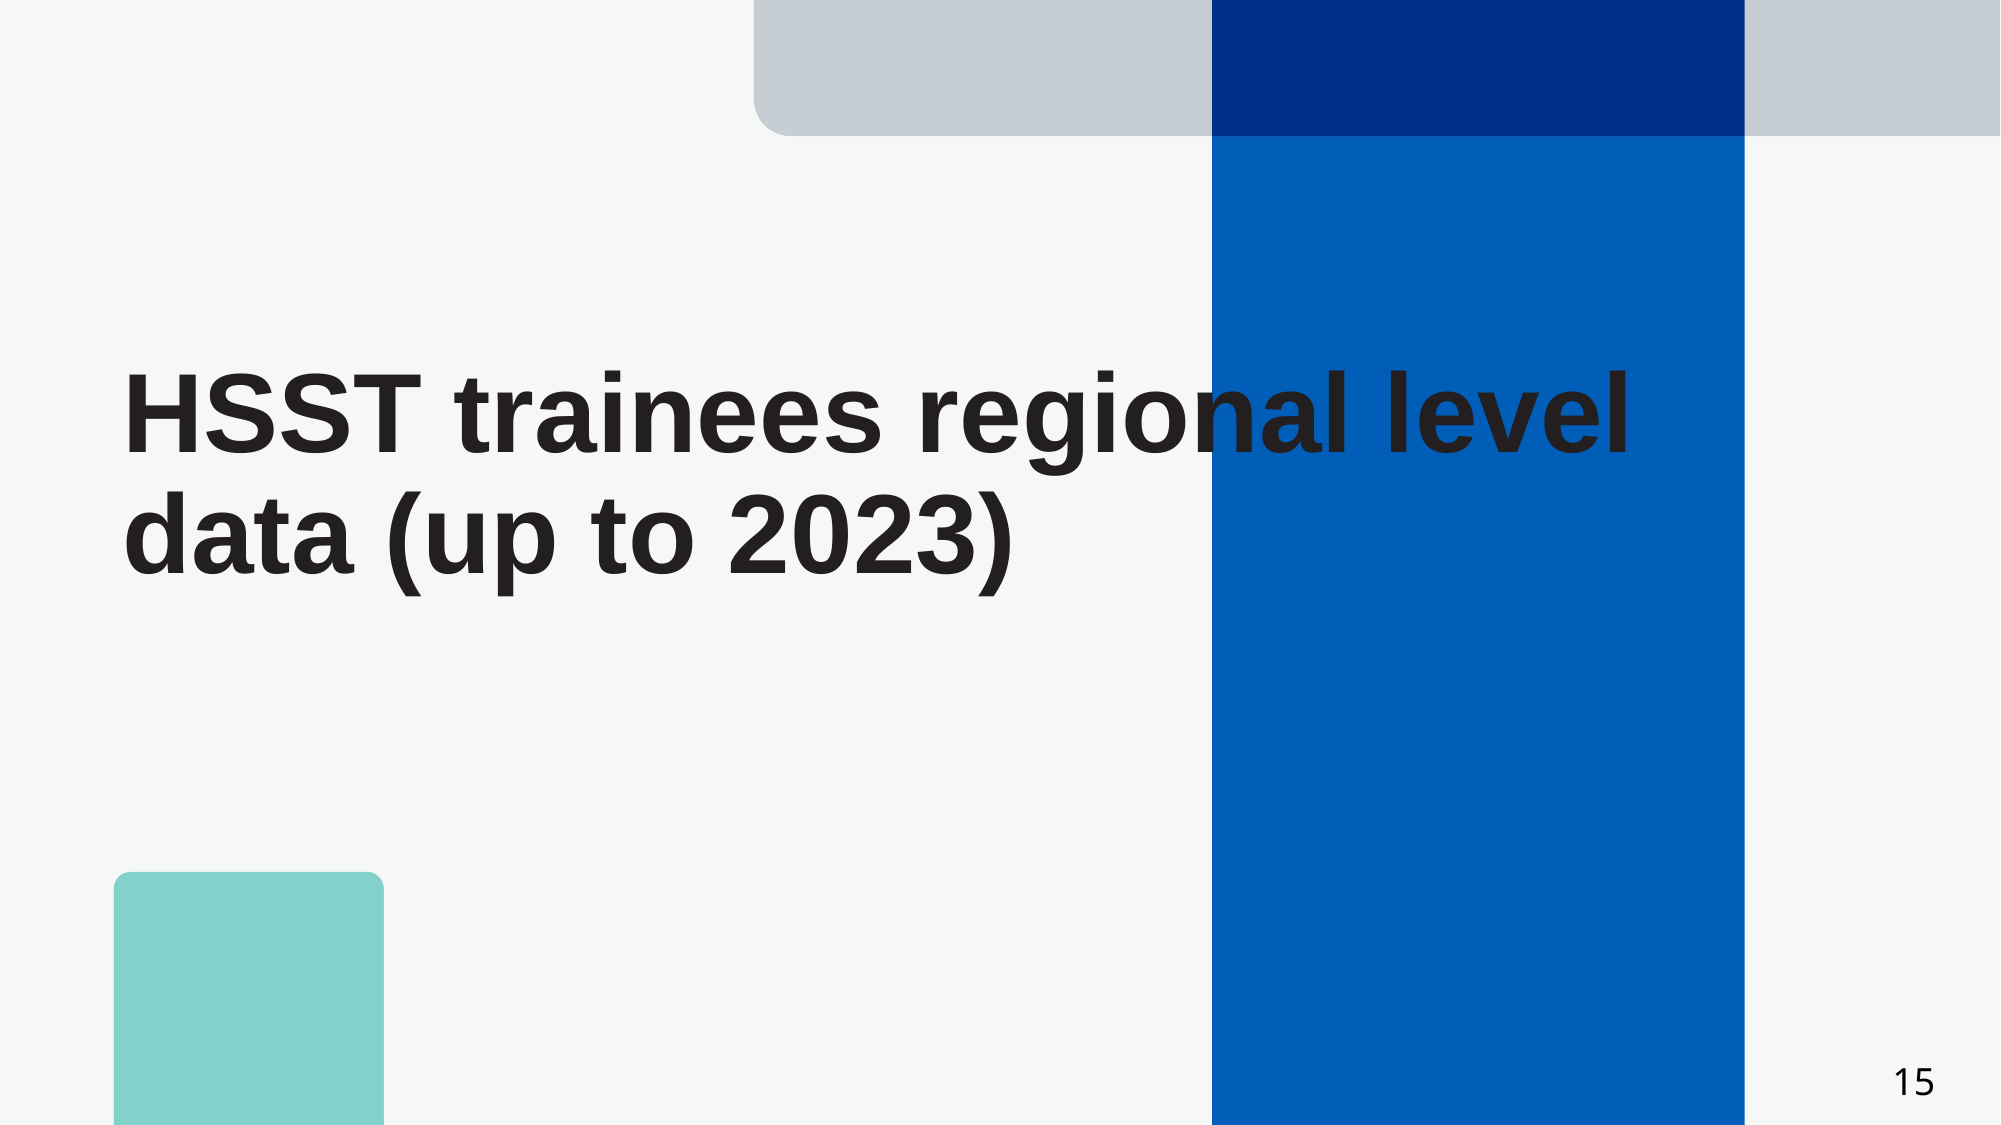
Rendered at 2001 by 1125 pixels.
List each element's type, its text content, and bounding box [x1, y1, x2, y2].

title HSST trainees regional level data (up to 2023) [122, 355, 1138, 573]
